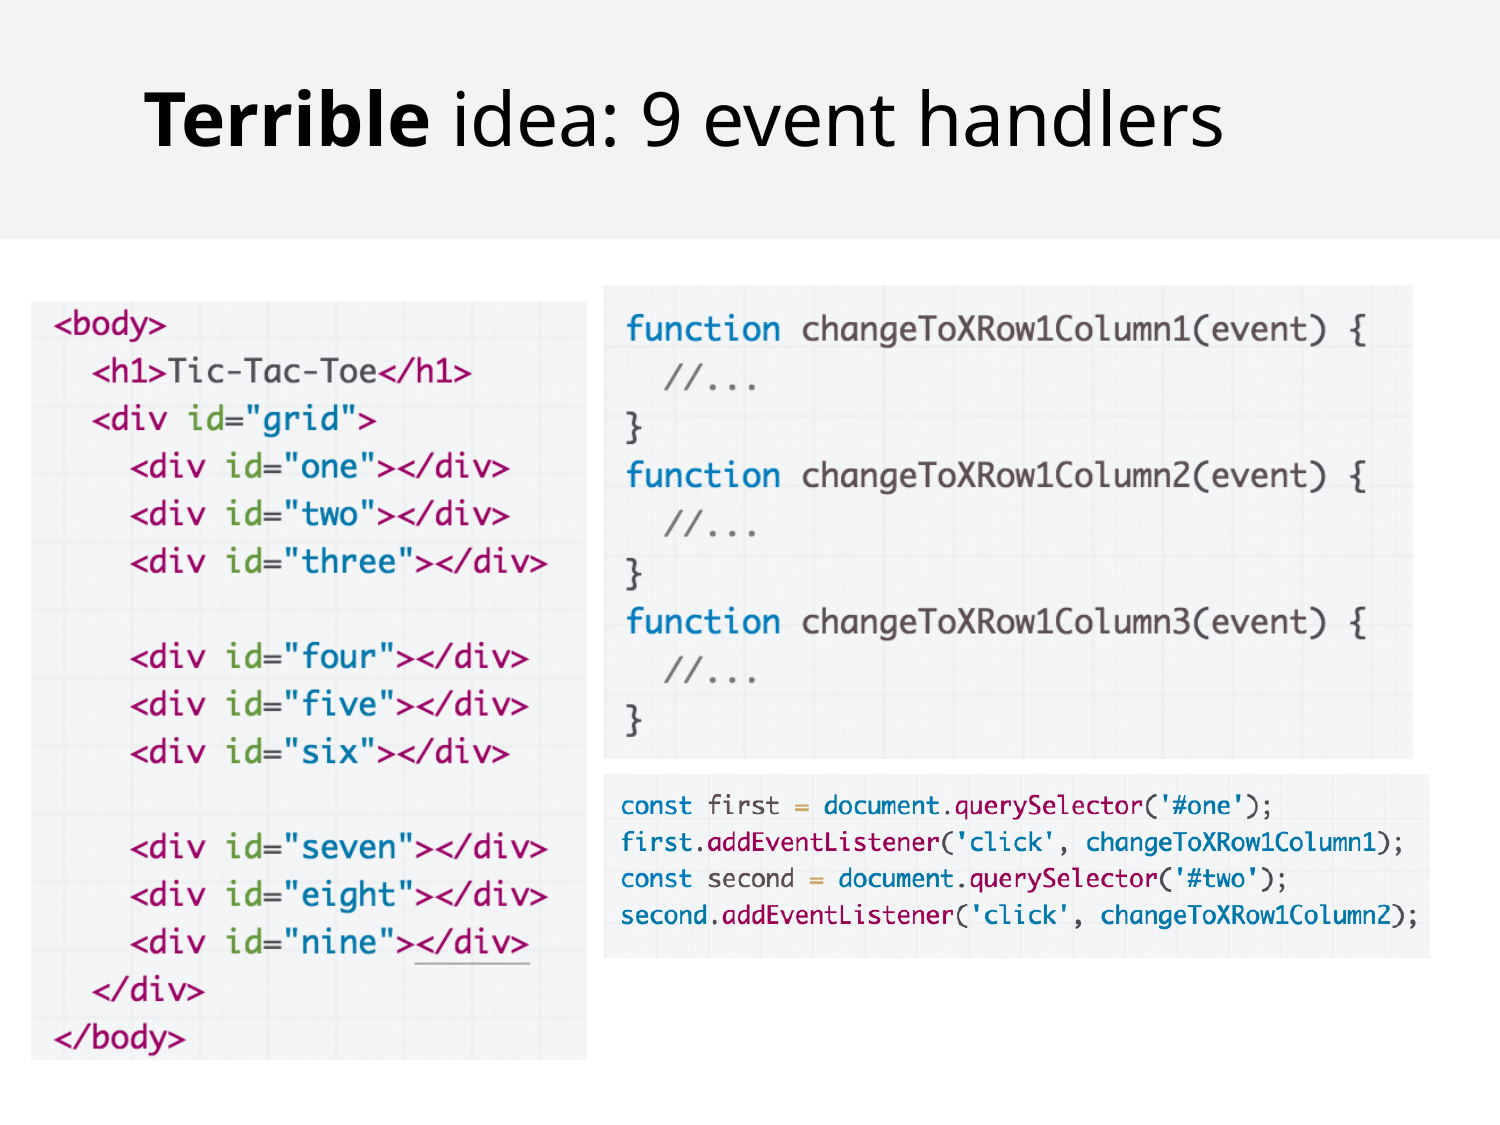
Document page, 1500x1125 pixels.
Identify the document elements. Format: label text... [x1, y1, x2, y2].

picture [31, 301, 587, 1060]
picture [604, 774, 1430, 958]
picture [604, 285, 1413, 759]
title Terrible idea: 9 event handlers [128, 56, 1372, 183]
